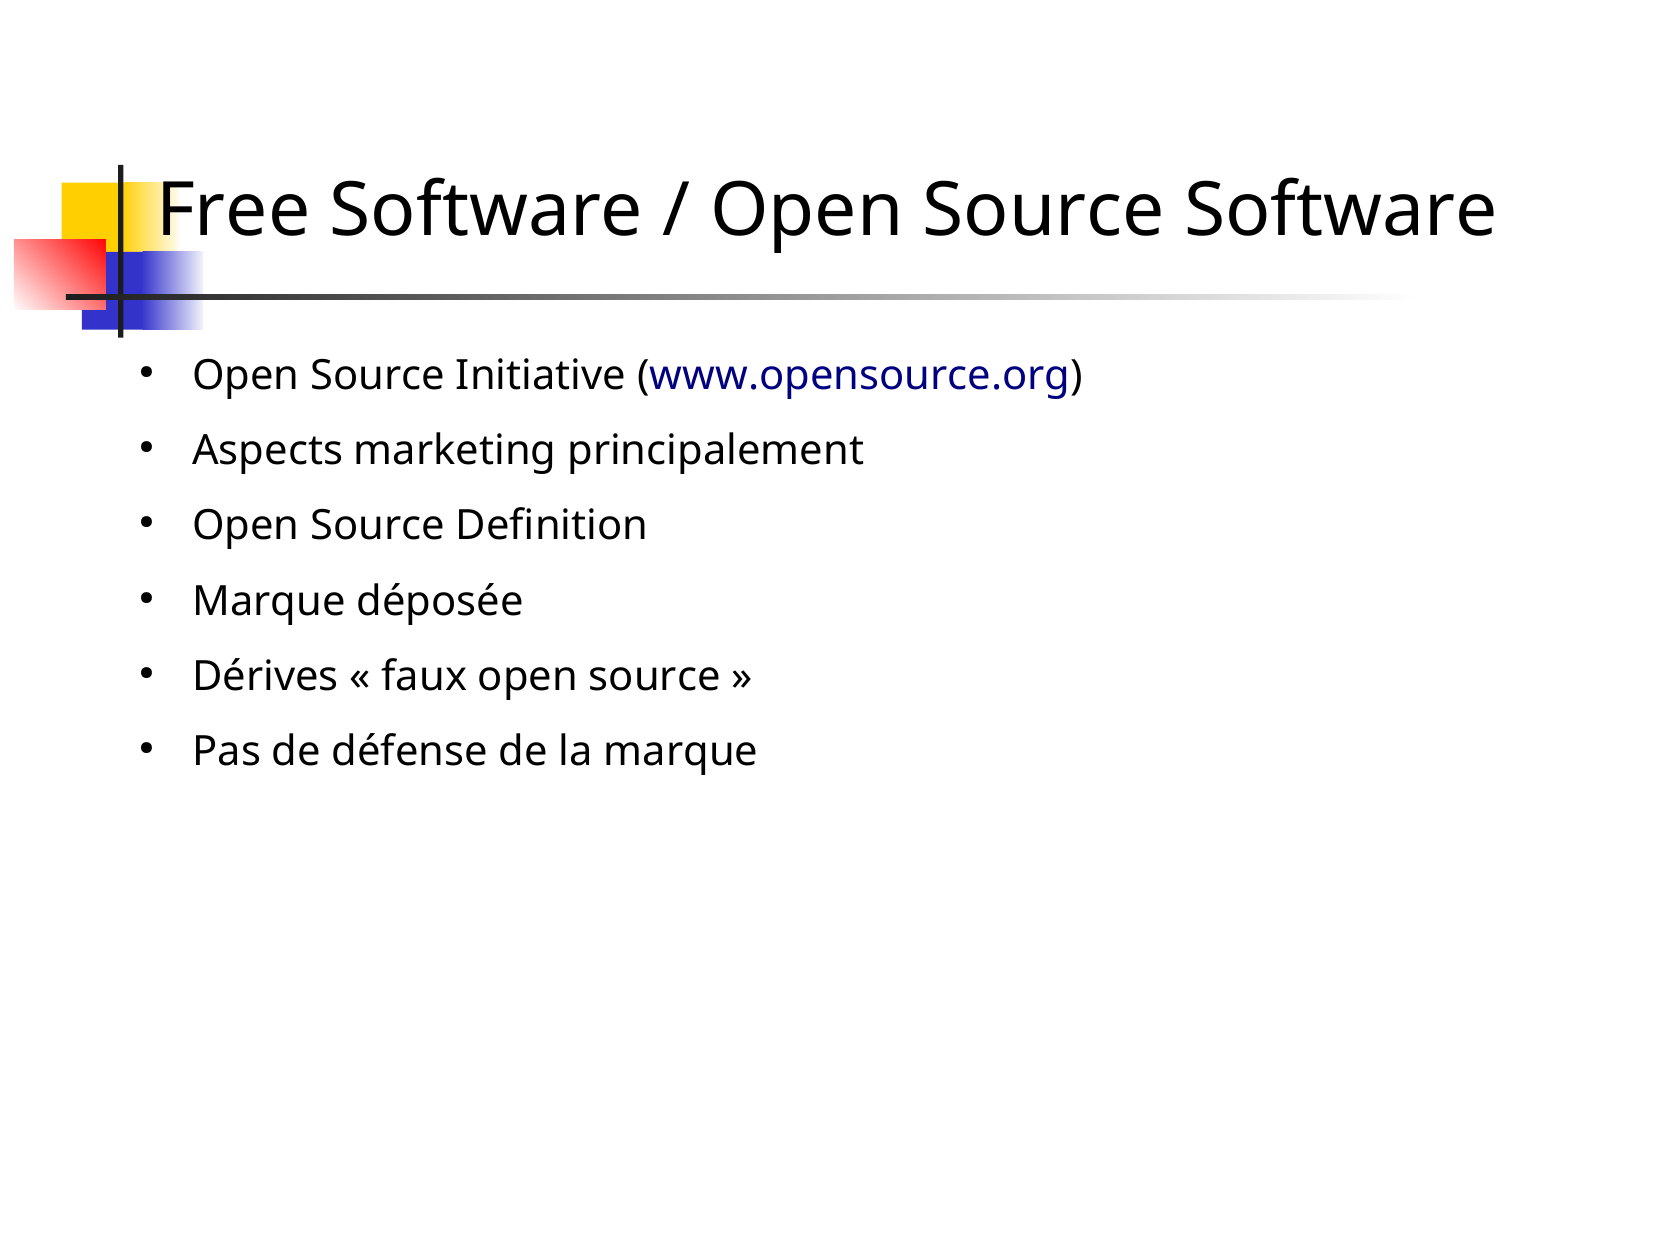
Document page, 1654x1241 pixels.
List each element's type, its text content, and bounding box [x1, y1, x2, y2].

list Open Source Initiative (www.opensource.org) Aspects marketing principalement Open Source Definition Marque déposée Dérives « faux open source » Pas de défense de la marque [121, 344, 1534, 1127]
title Free Software / Open Source Software [121, 102, 1534, 311]
